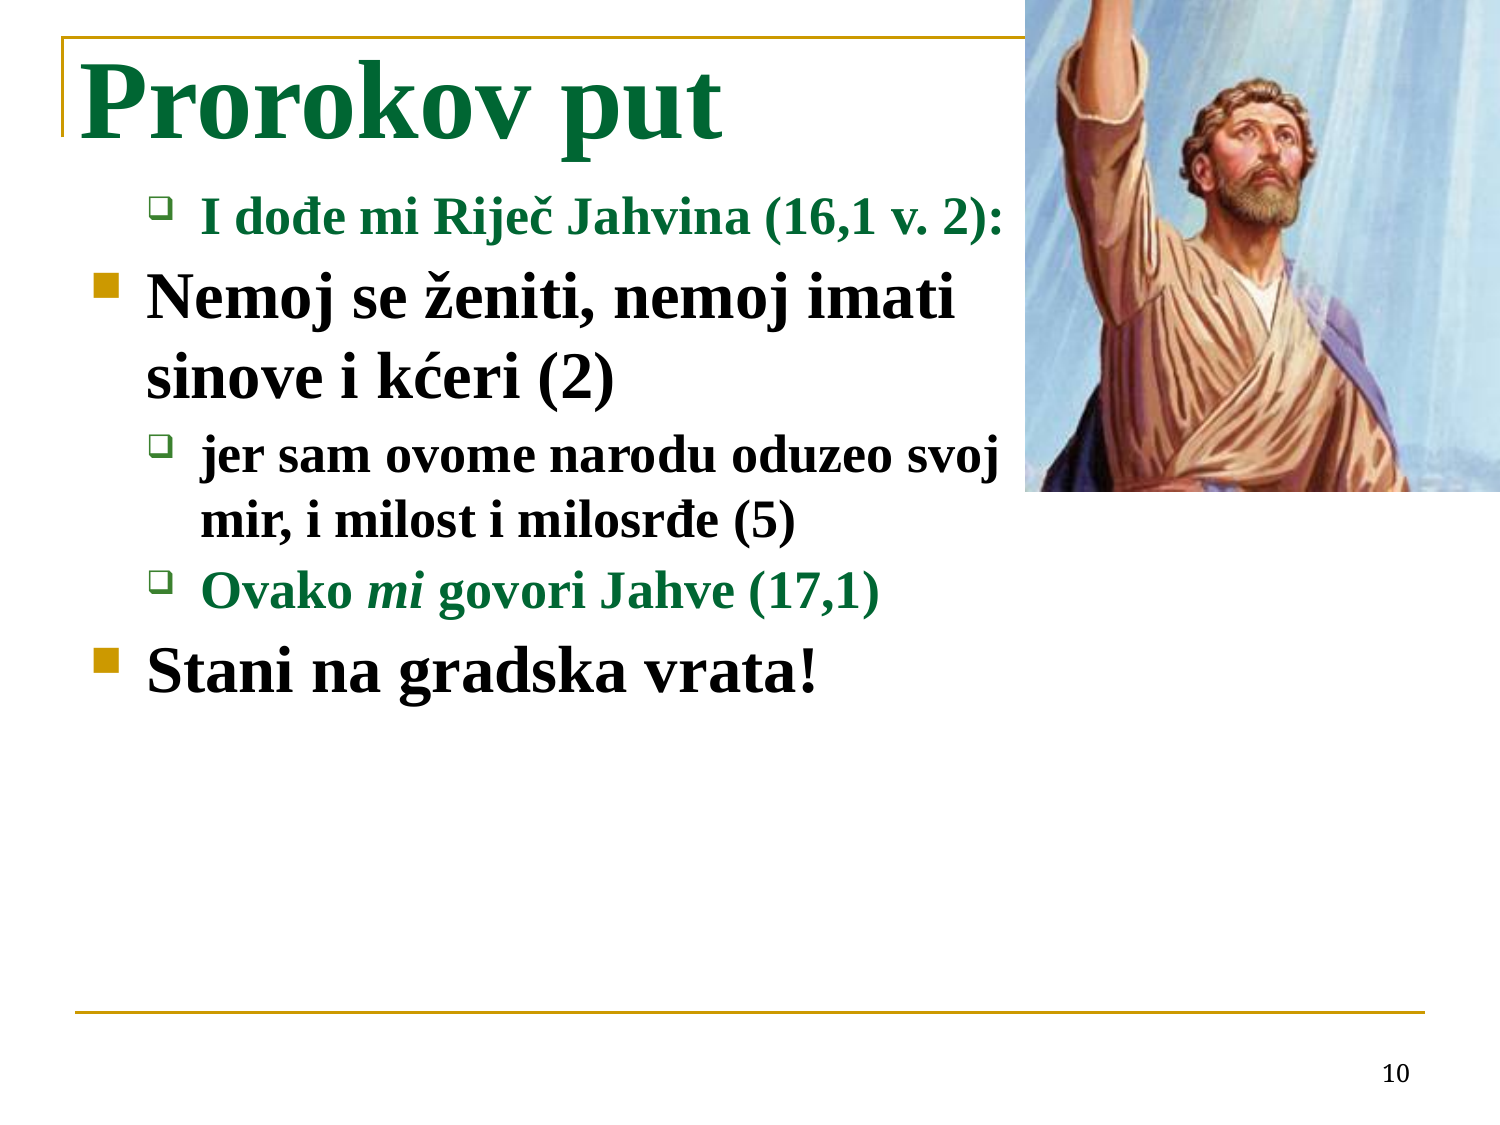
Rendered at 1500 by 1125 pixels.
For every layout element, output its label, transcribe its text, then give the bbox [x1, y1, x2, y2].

text_box <number> [1074, 1024, 1426, 1100]
picture [1025, 0, 1500, 492]
list I dođe mi Riječ Jahvina (16,1 v. 2): Nemoj se ženiti, nemoj imati sinove i kćeri (2) jer sam ovome narodu oduzeo svoj mir, i milost i milosrđe (5) Ovako mi govori Jahve (17,1) Stani na gradska vrata! [75, 172, 1426, 1012]
title Prorokov put [64, 19, 1025, 206]
